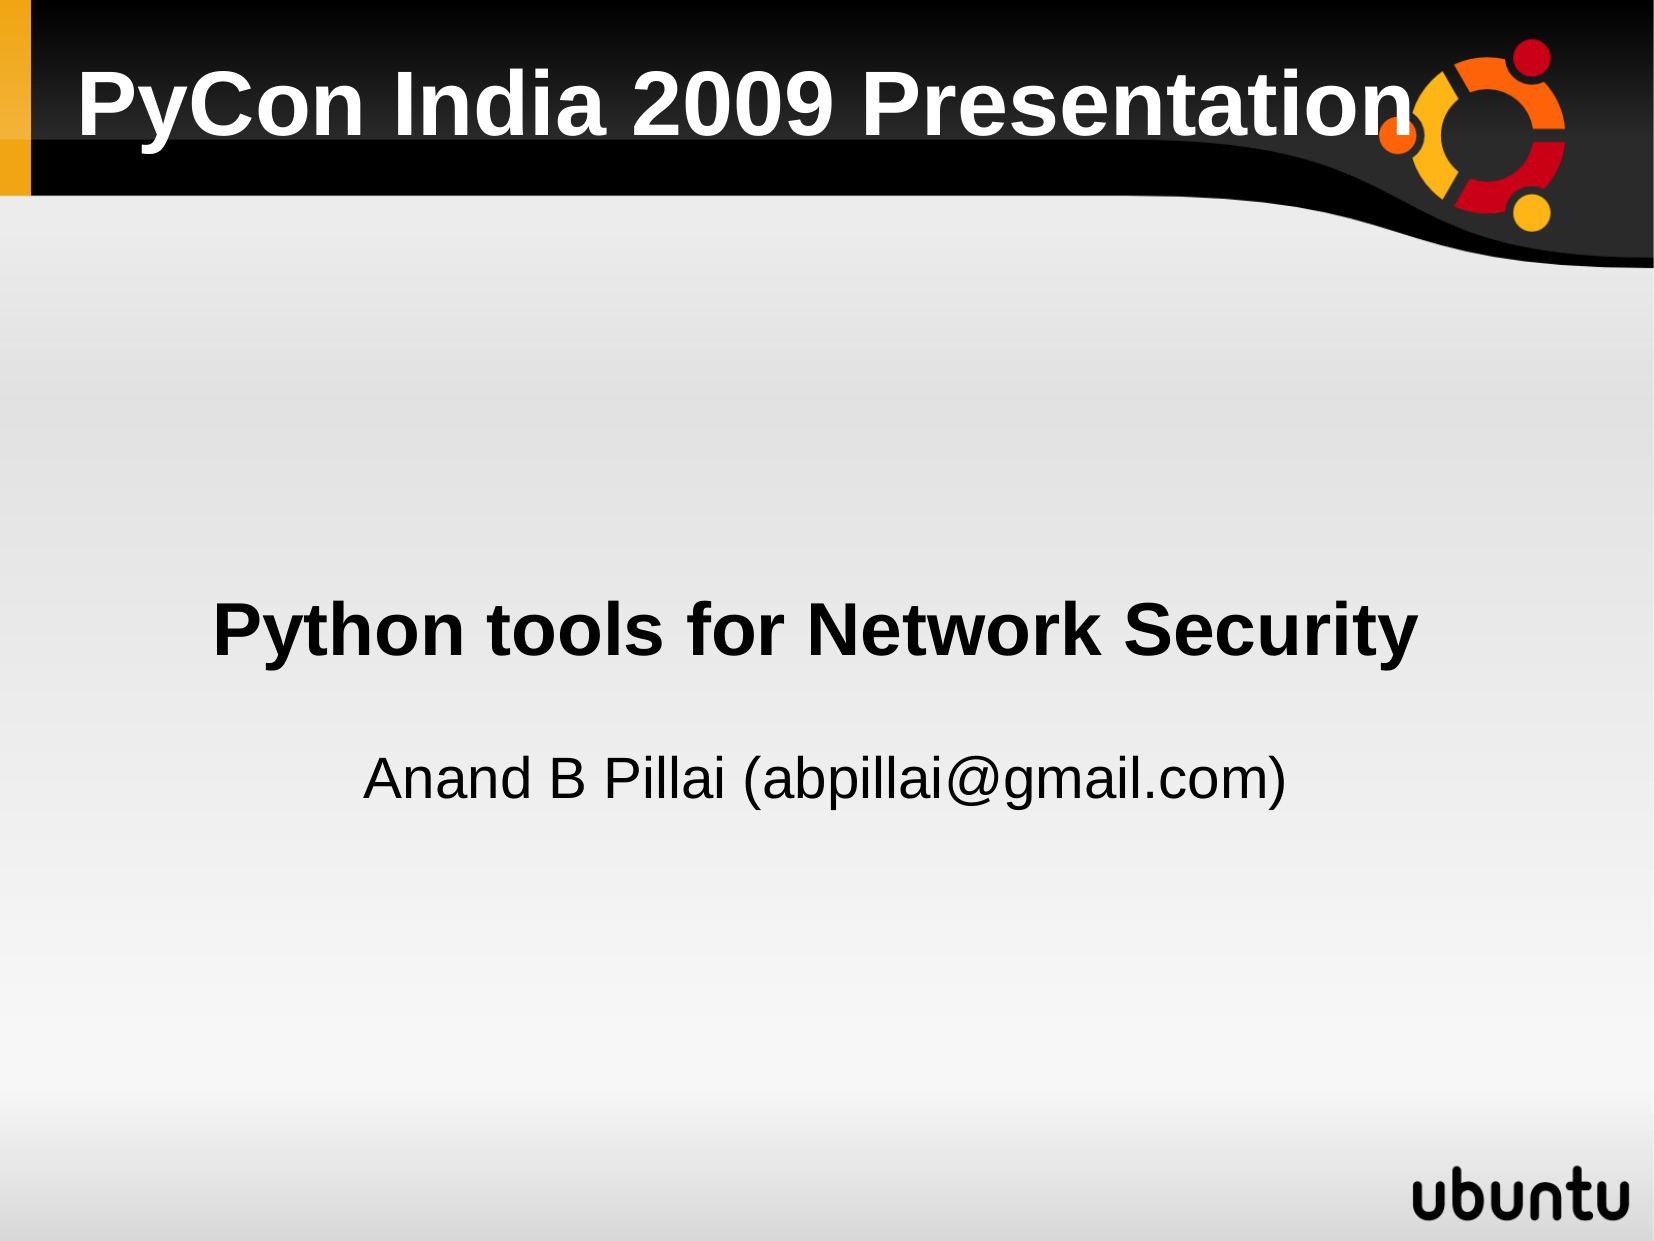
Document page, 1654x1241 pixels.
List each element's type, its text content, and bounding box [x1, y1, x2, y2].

picture [0, 0, 1654, 1241]
subtitle Python tools for Network Security Anand B Pillai (abpillai@gmail.com) [82, 297, 1571, 1102]
title PyCon India 2009 Presentation [76, 0, 1565, 208]
